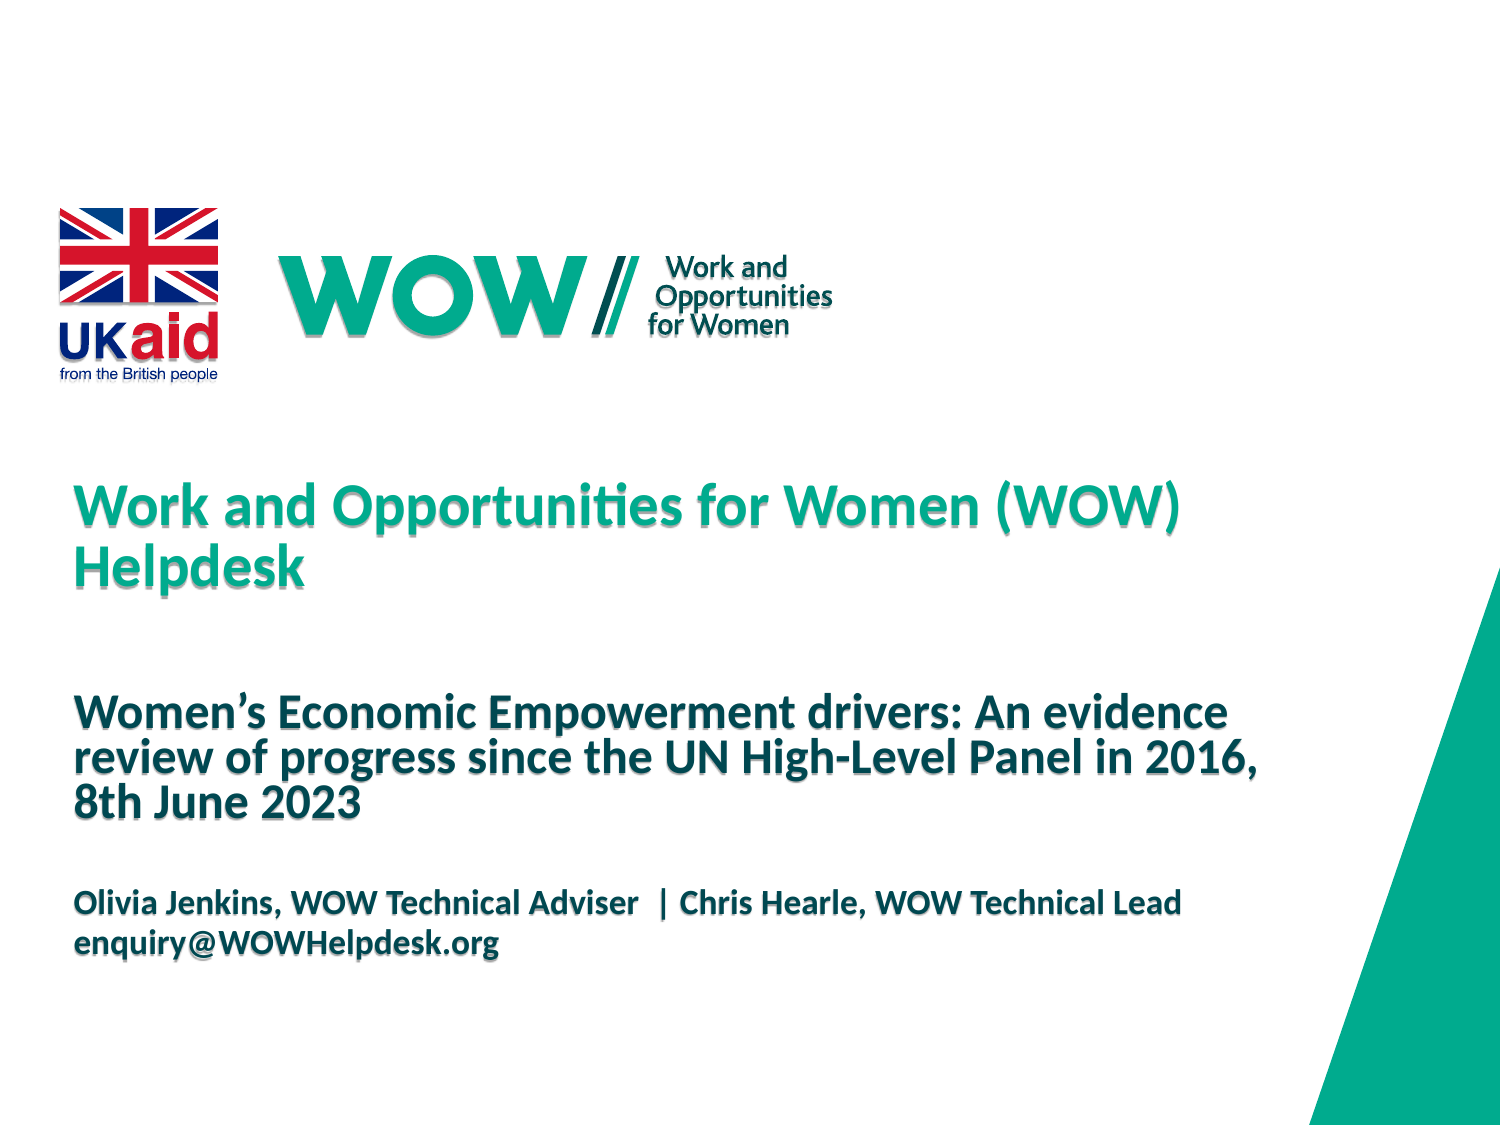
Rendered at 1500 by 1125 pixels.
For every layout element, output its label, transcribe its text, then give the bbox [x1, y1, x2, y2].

subtitle Women’s Economic Empowerment drivers: An evidence review of progress since the UN High-Level Panel in 2016, 8th June 2023 Olivia Jenkins, WOW Technical Adviser | Chris Hearle, WOW Technical Lead enquiry@WOWHelpdesk.org [73, 648, 1368, 1049]
title Work and Opportunities for Women (WOW) Helpdesk [73, 479, 1371, 602]
